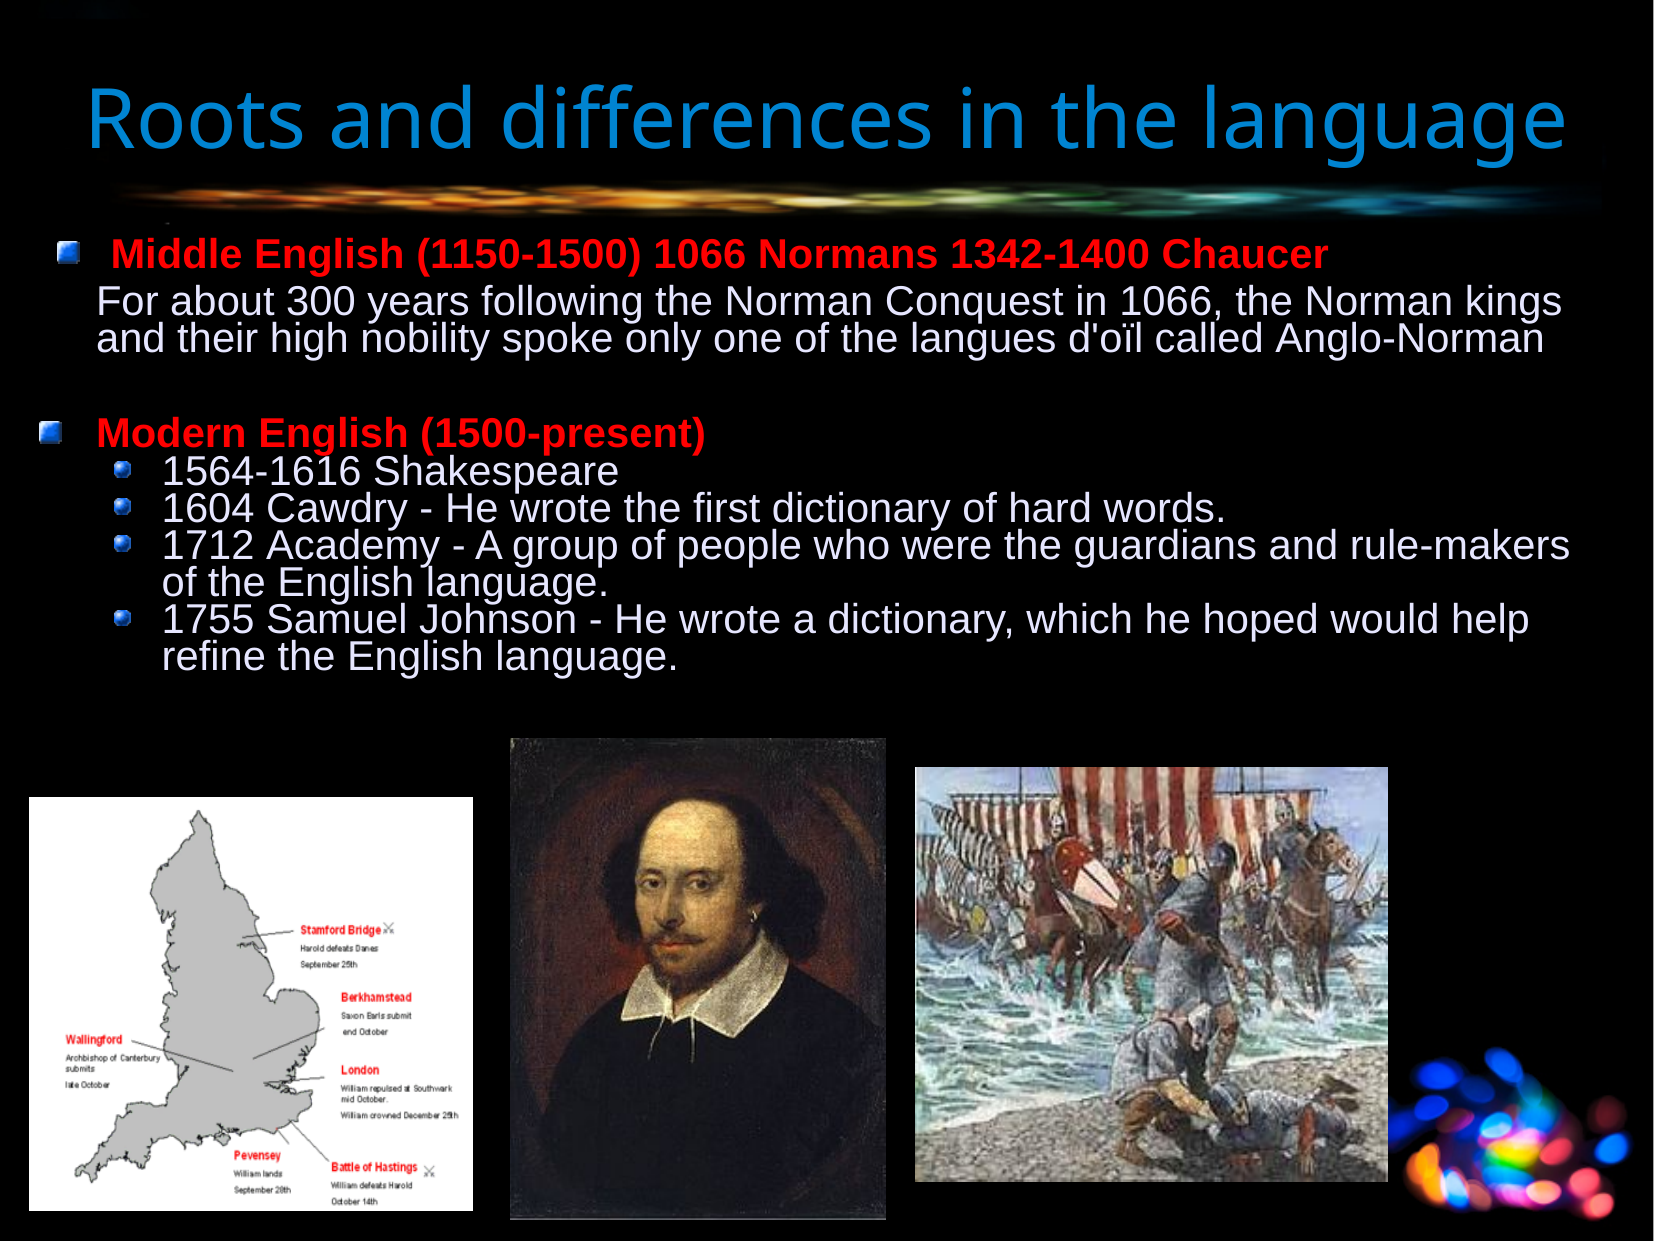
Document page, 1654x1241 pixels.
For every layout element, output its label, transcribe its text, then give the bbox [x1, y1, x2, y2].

title Roots and differences in the language [82, 19, 1571, 212]
text_box Middle English (1150-1500) 1066 Normans 1342-1400 Chaucer For about 300 years following the Norman Conquest in 1066, the Norman kings and their high nobility spoke only one of the langues d'oïl called Anglo-Norman Modern English (1500-present) 1564-1616 Shakespeare 1604 Cawdry - He wrote the first dictionary of hard words. 1712 Academy - A group of people who were the guardians and rule-makers of the English language. 1755 Samuel Johnson - He wrote a dictionary, which he hoped would help refine the English language. [25, 118, 1625, 692]
picture [0, 0, 1654, 1241]
